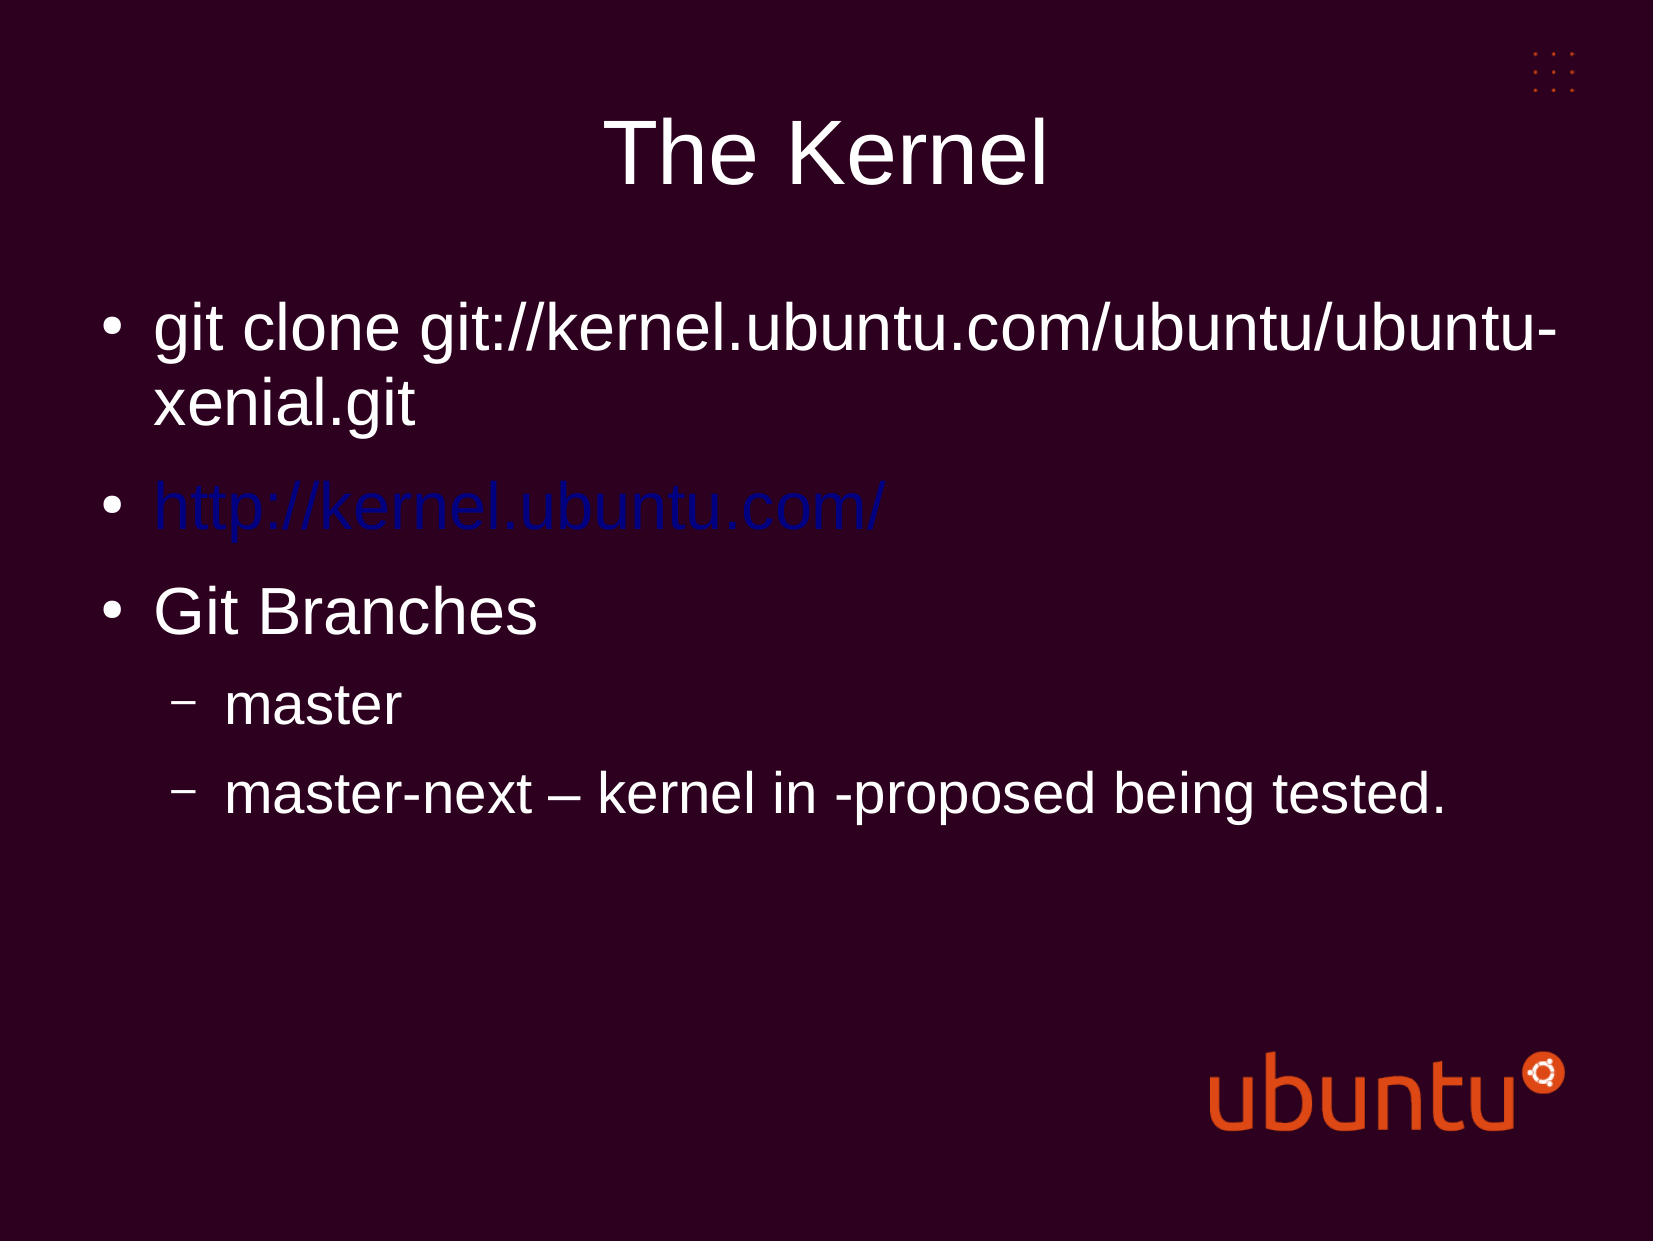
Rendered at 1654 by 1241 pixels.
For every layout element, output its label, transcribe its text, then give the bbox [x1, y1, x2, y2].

picture [1121, 960, 1653, 1223]
picture [1571, 49, 1575, 94]
title The Kernel [82, 49, 1571, 257]
list git clone git://kernel.ubuntu.com/ubuntu/ubuntu-xenial.git http://kernel.ubuntu.com/ Git Branches master master-next – kernel in -proposed being tested. [82, 290, 1571, 1010]
